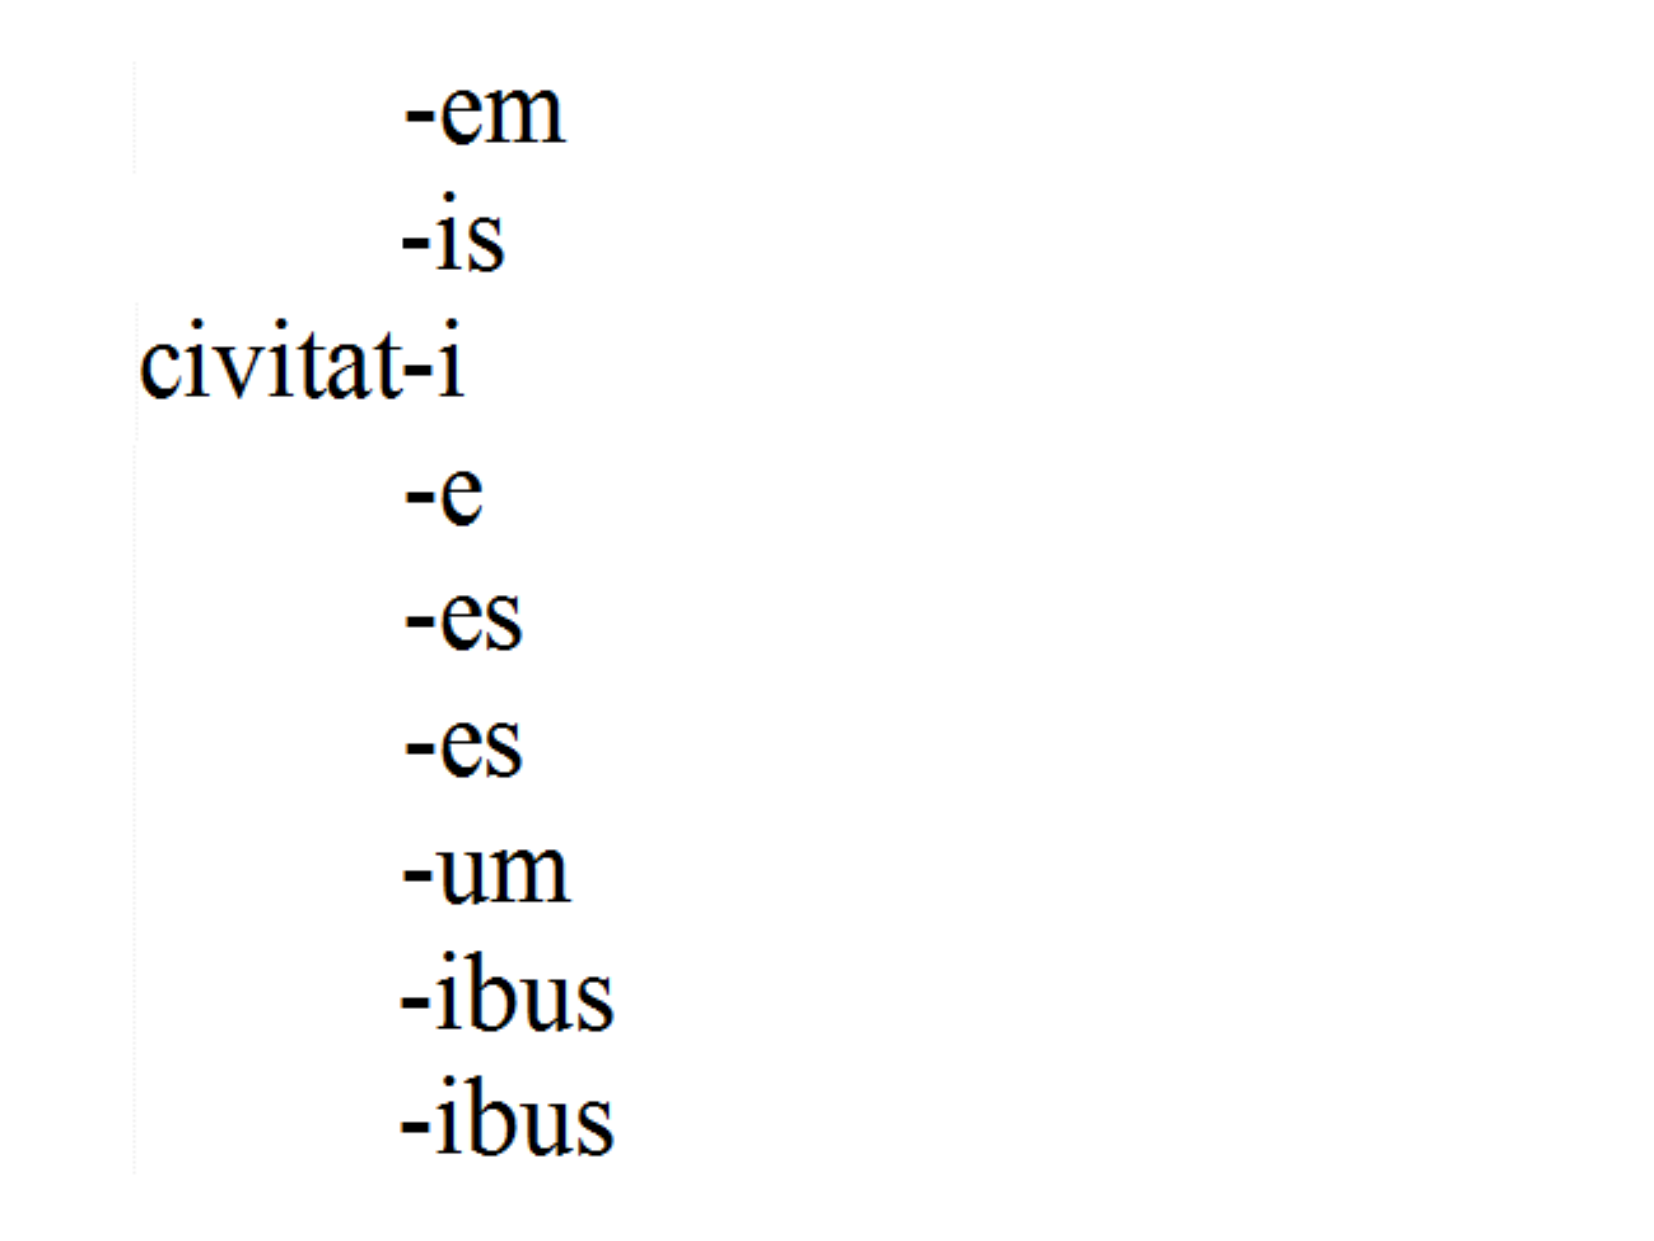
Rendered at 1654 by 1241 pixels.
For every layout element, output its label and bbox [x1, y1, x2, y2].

picture [60, 60, 826, 1180]
